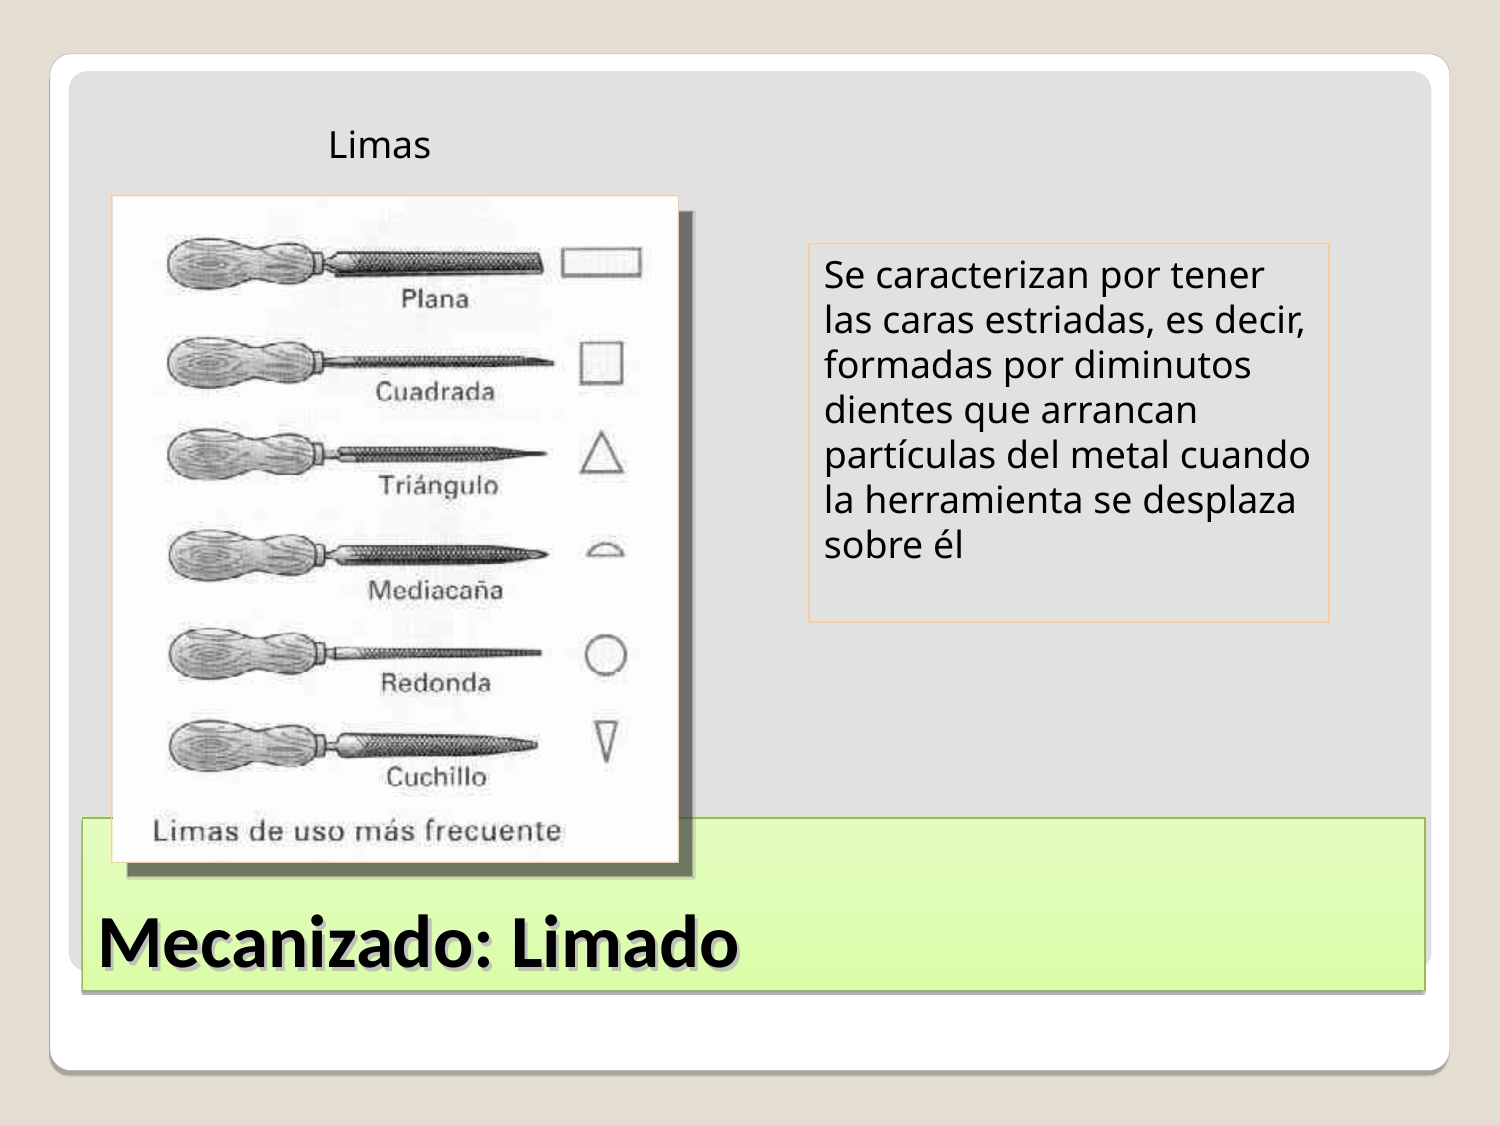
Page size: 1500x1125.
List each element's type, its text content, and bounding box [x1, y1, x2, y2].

title Mecanizado: Limado [82, 817, 1426, 991]
text_box Limas [312, 113, 491, 175]
text_box Se caracterizan por tener las caras estriadas, es decir, formadas por diminutos dientes que arrancan partículas del metal cuando la herramienta se desplaza sobre él [809, 243, 1329, 623]
picture [112, 196, 678, 862]
